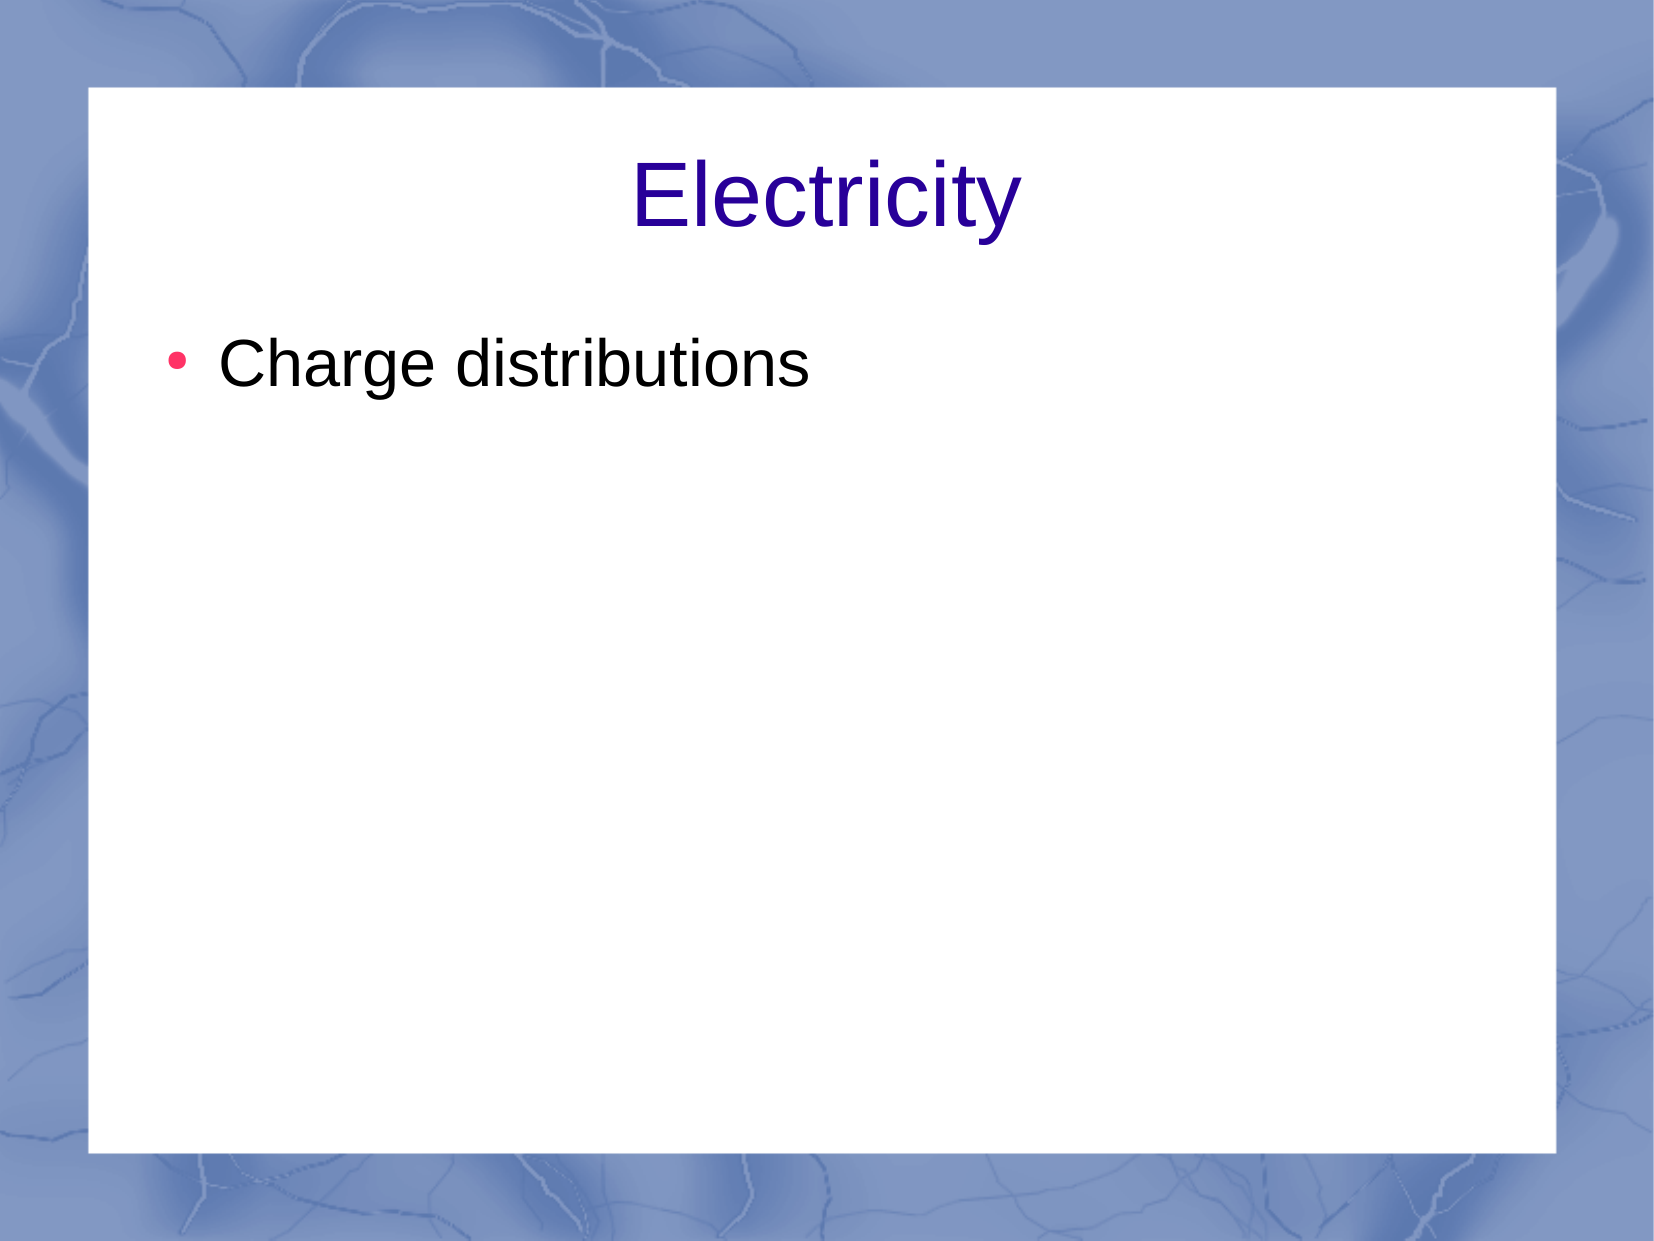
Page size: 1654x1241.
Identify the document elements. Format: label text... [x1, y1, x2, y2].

picture [0, 0, 1654, 1241]
list Charge distributions [147, 325, 1506, 996]
title Electricity [118, 98, 1536, 291]
